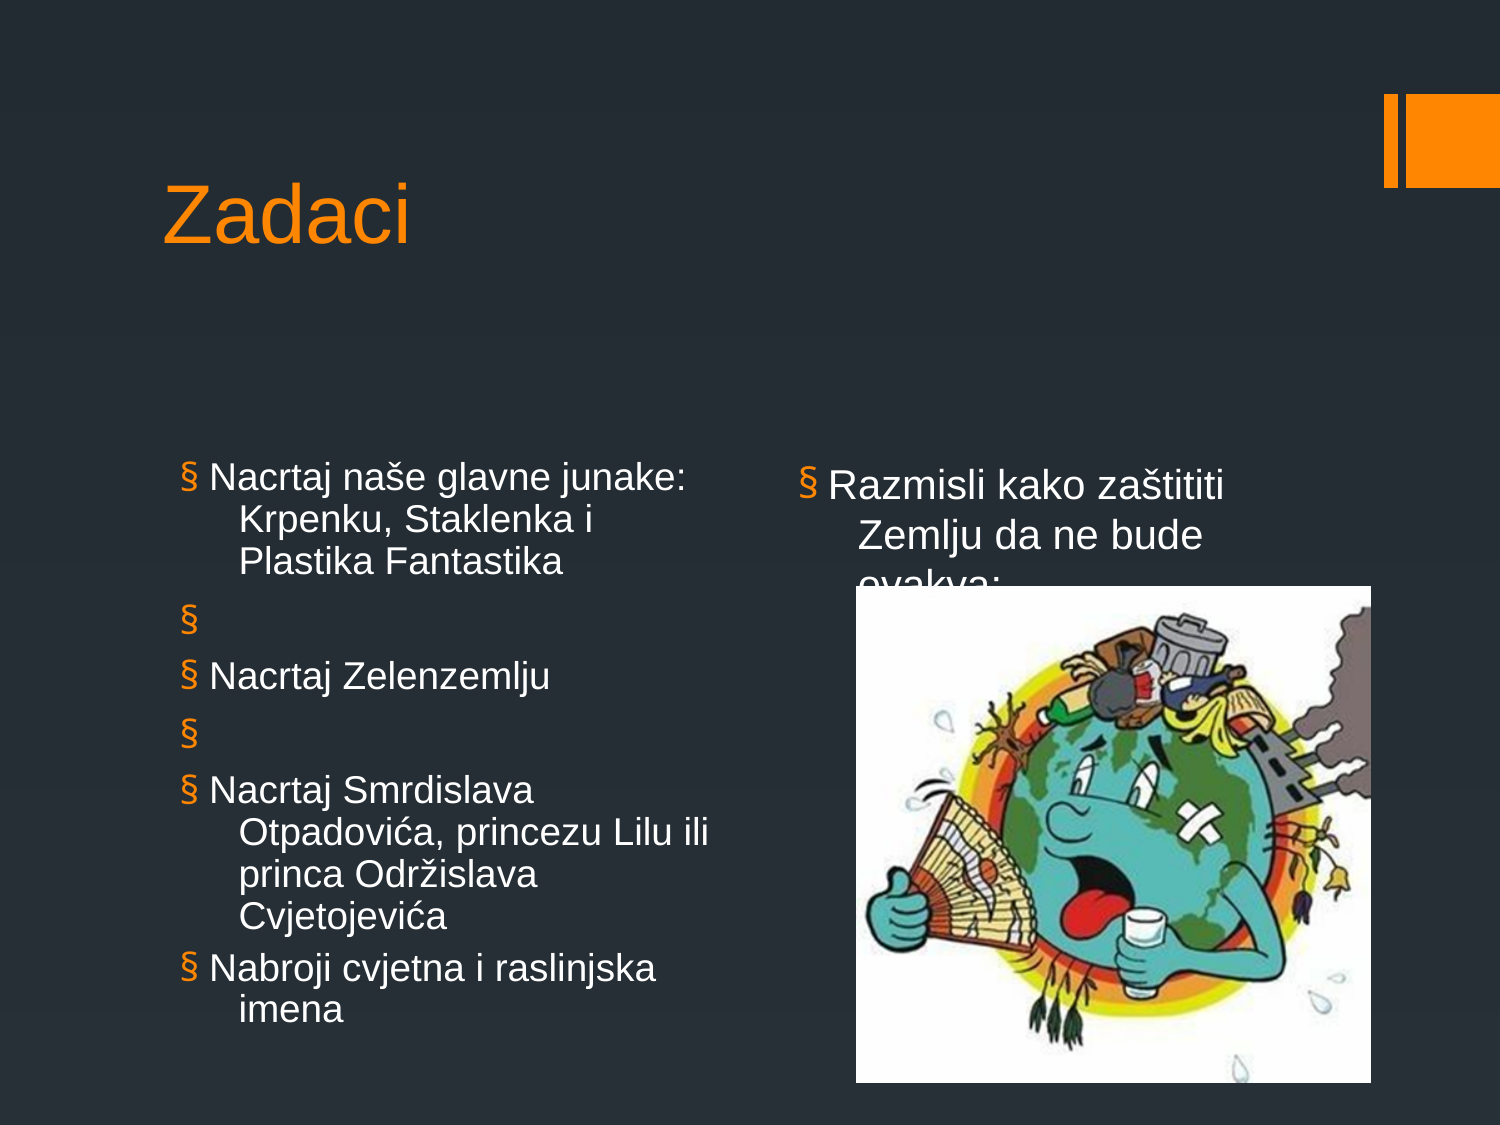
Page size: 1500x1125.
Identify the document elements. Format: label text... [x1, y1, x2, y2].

list Nacrtaj naše glavne junake: Krpenku, Staklenka i Plastika Fantastika Nacrtaj Zelenzemlju Nacrtaj Smrdislava Otpadovića, princezu Lilu ili princa Održislava Cvjetojevića Nabroji cvjetna i raslinjska imena [150, 450, 736, 1040]
picture [856, 586, 1371, 1083]
list Razmisli kako zaštititi Zemlju da ne bude ovakva: [768, 450, 1354, 1040]
title Zadaci [147, 78, 1348, 268]
